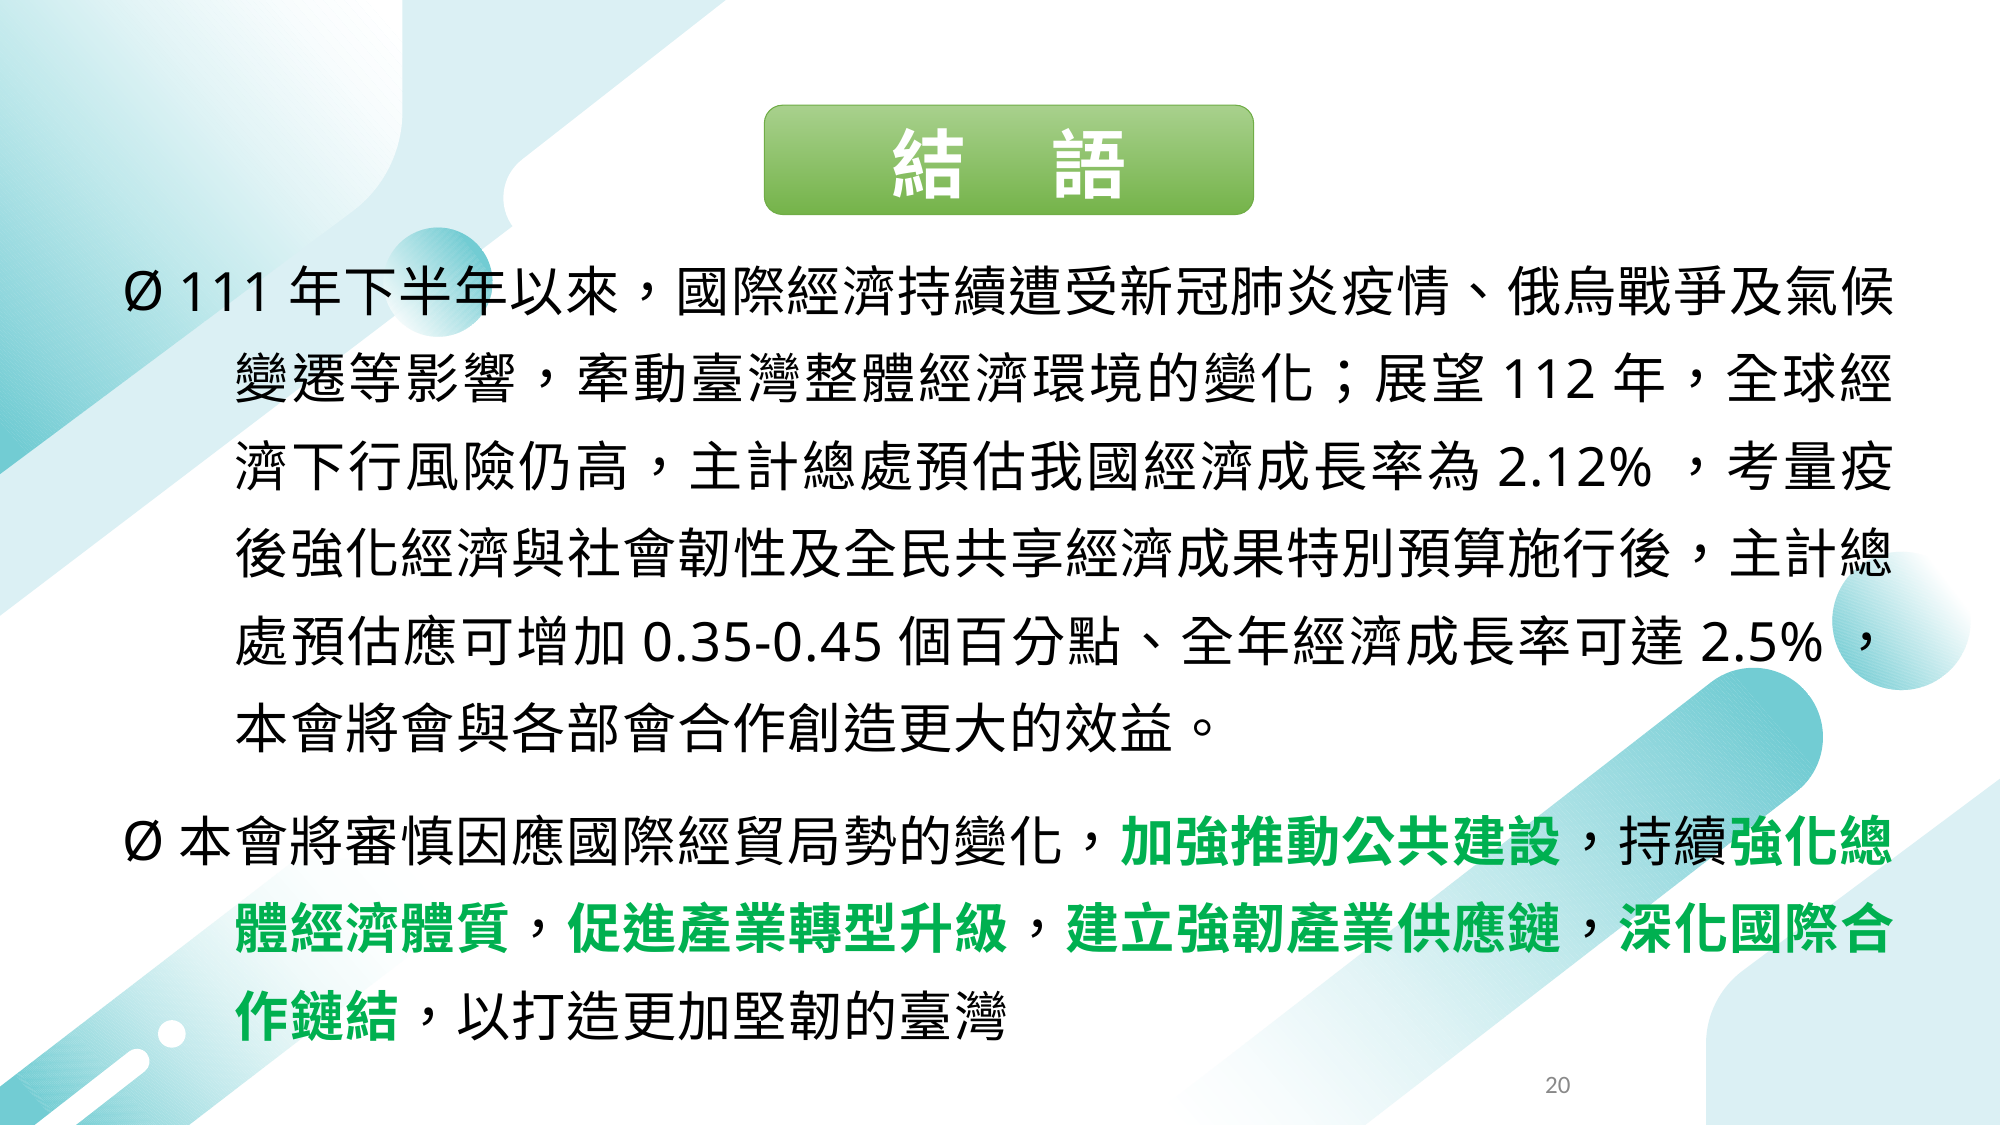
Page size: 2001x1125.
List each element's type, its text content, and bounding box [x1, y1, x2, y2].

text_box 111年下半年以來，國際經濟持續遭受新冠肺炎疫情、俄烏戰爭及氣候變遷等影響，牽動臺灣整體經濟環境的變化；展望112年，全球經濟下行風險仍高，主計總處預估我國經濟成長率為2.12%，考量疫後強化經濟與社會韌性及全民共享經濟成果特別預算施行後，主計總處預估應可增加0.35-0.45個百分點、全年經濟成長率可達2.5%，本會將會與各部會合作創造更大的效益。 本會將審慎因應國際經貿局勢的變化，加強推動公共建設，持續強化總體經濟體質，促進產業轉型升級，建立強韌產業供應鏈，深化國際合作鏈結，以打造更加堅韌的臺灣 [107, 227, 1911, 1054]
text_box 結 語 [764, 105, 1254, 215]
text_box 20 [1530, 1053, 1981, 1114]
